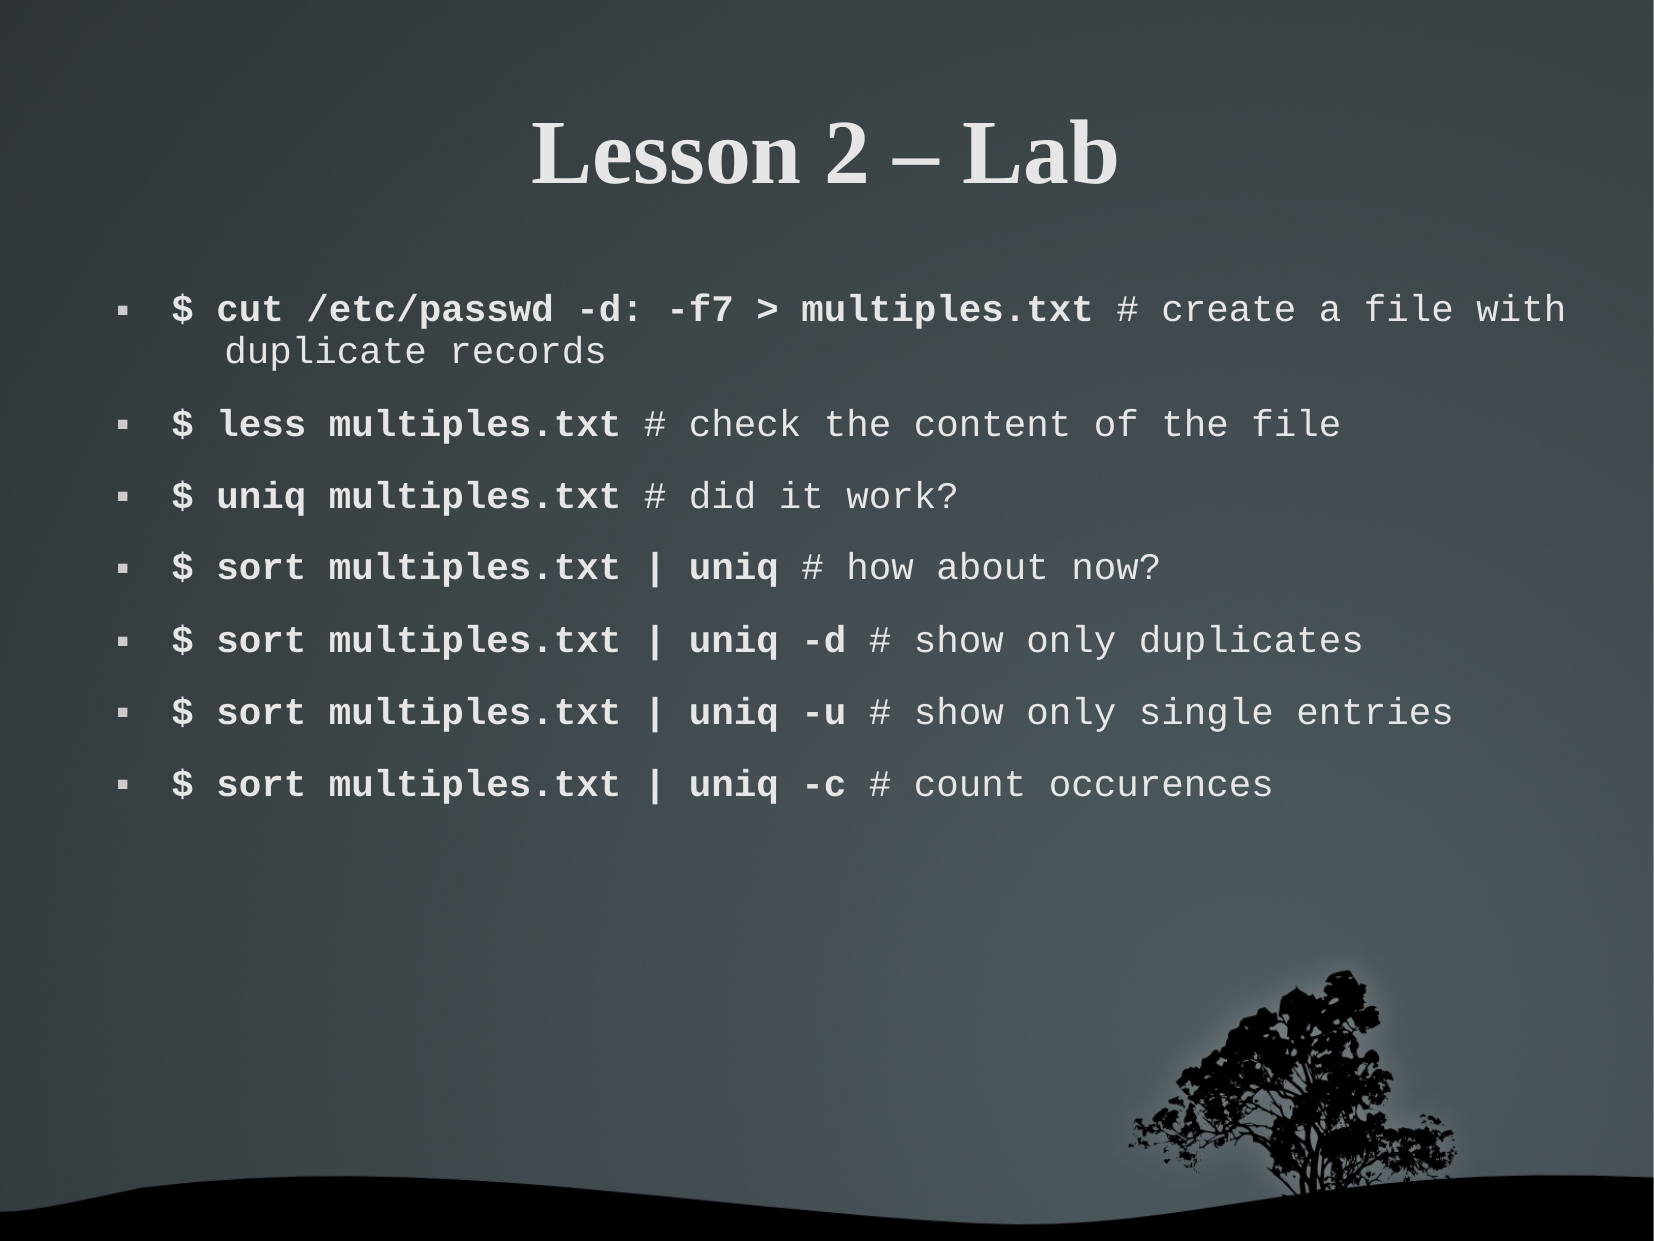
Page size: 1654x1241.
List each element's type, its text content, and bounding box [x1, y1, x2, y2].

picture [0, 0, 1654, 1241]
list $ cut /etc/passwd -d: -f7 > multiples.txt # create a file with duplicate records $ less multiples.txt # check the content of the file $ uniq multiples.txt # did it work? $ sort multiples.txt | uniq # how about now? $ sort multiples.txt | uniq -d # show only duplicates $ sort multiples.txt | uniq -u # show only single entries $ sort multiples.txt | uniq -c # count occurences [82, 290, 1571, 1109]
title Lesson 2 – Lab [82, 49, 1571, 257]
